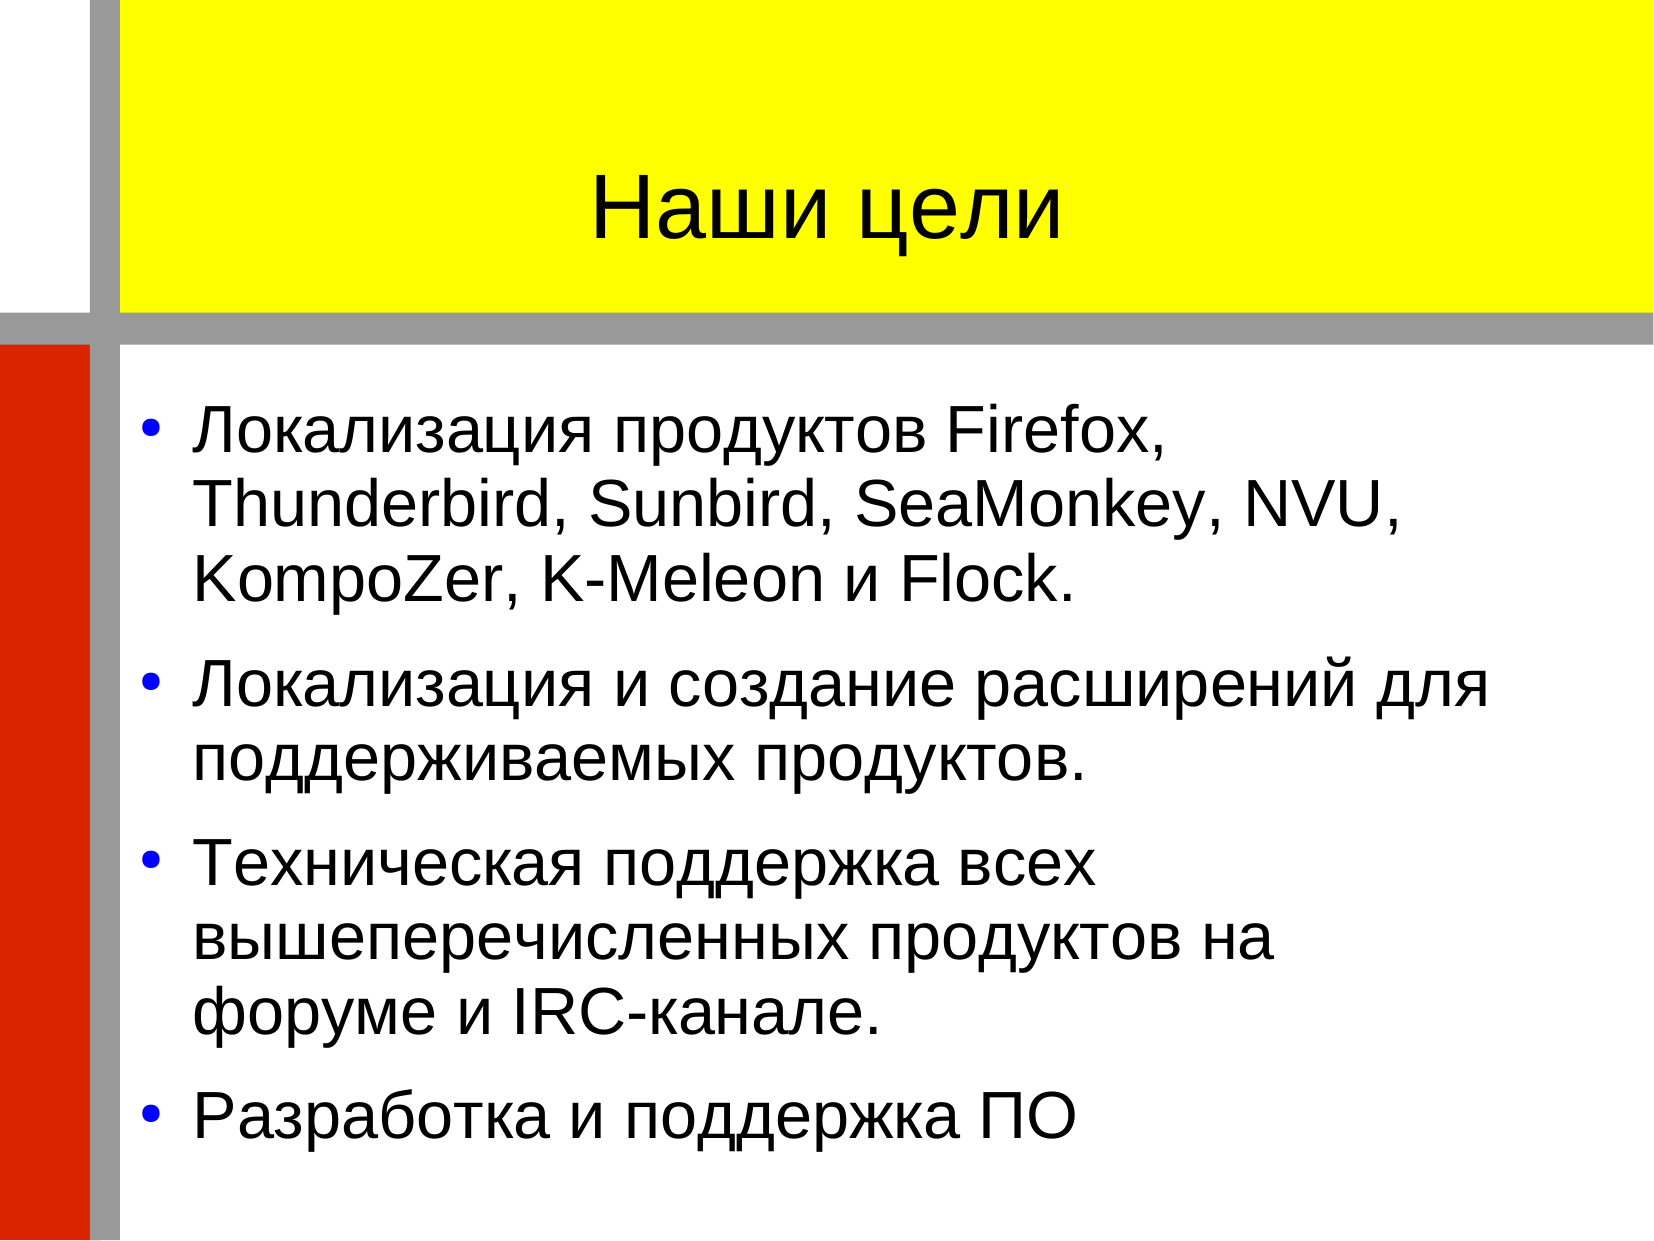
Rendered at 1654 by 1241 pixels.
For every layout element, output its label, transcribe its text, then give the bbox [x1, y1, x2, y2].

list Локализация продуктов Firefox, Thunderbird, Sunbird, SeaMonkey, NVU, KompoZer, K-Meleon и Flock. Локализация и создание расширений для поддерживаемых продуктов. Техническая поддержка всех вышеперечисленных продуктов на форуме и IRC-канале. Разработка и поддержка ПО [121, 391, 1534, 1241]
title Наши цели [121, 102, 1534, 311]
